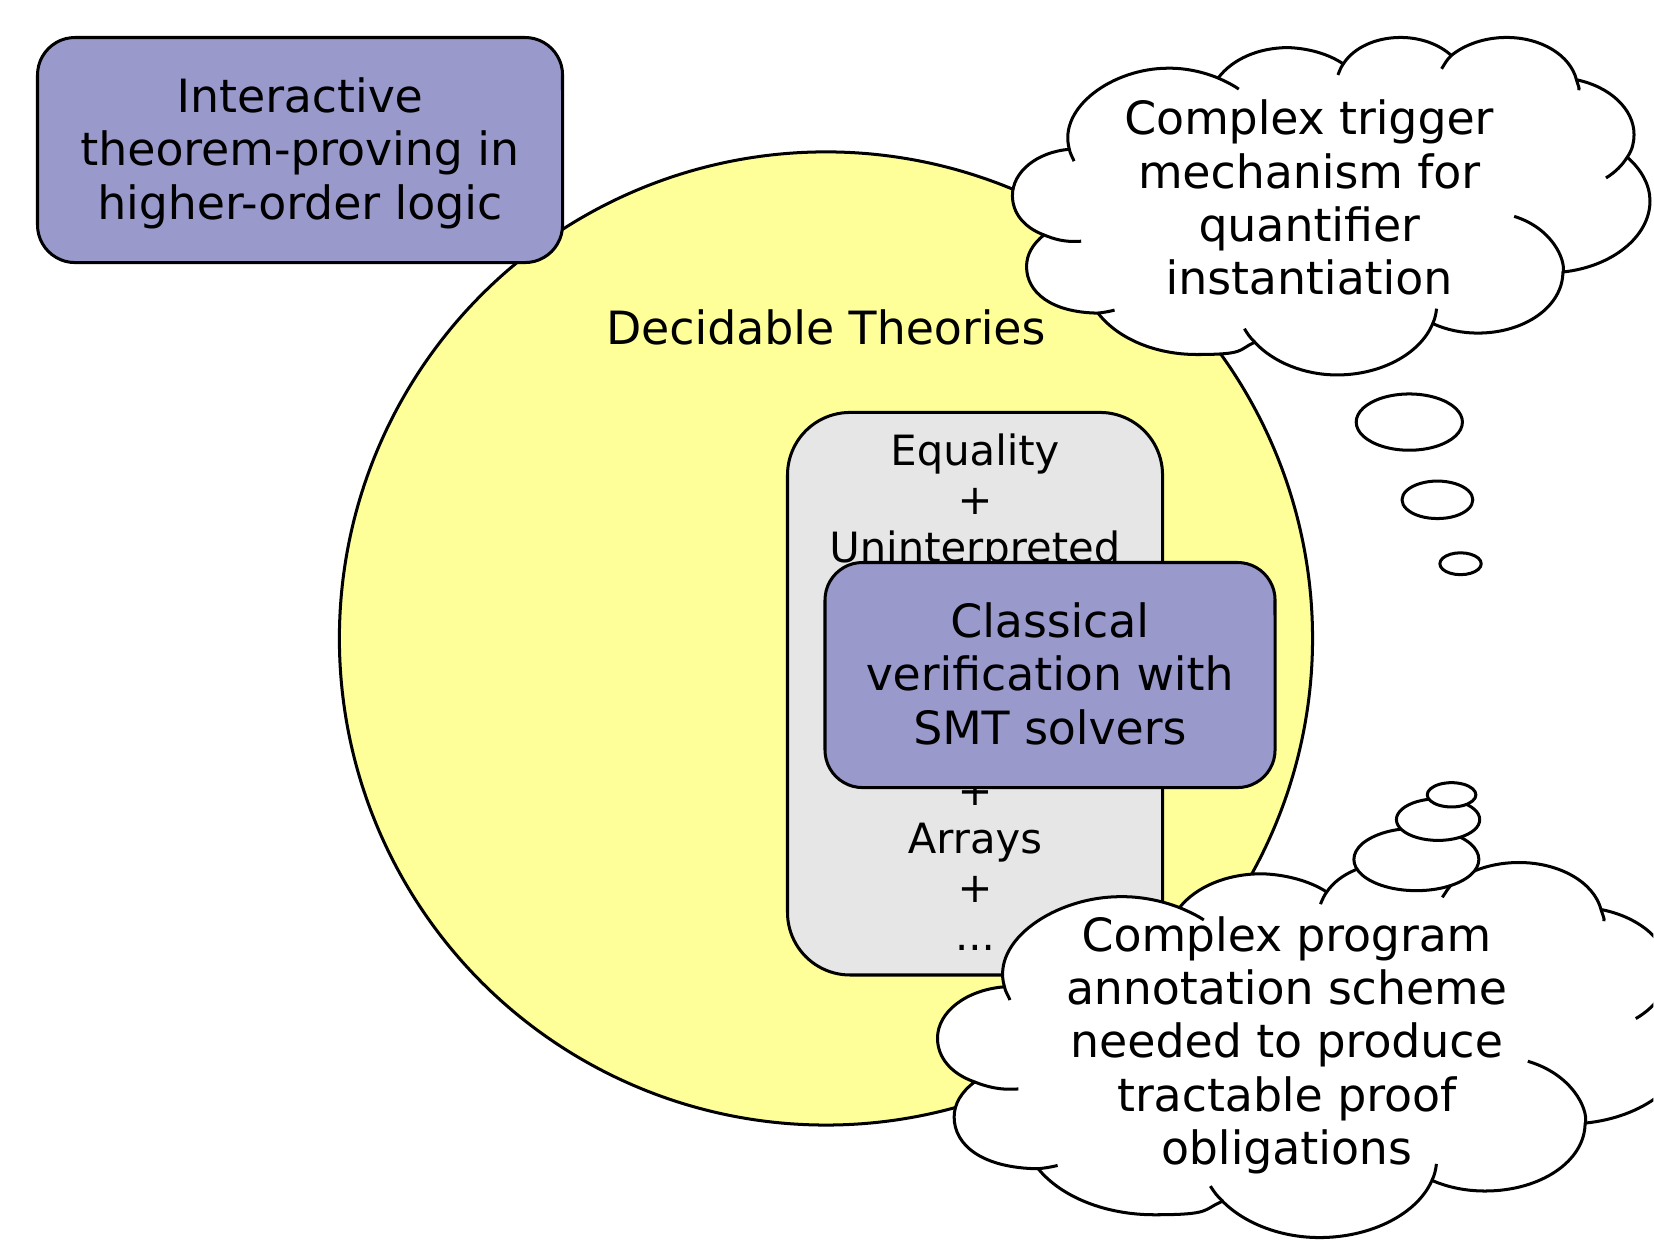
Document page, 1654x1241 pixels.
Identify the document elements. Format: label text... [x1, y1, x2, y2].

text_box Classical verification with SMT solvers [825, 562, 1276, 788]
text_box Complex trigger mechanism for quantifier instantiation [1356, 393, 1463, 451]
text_box Complex program annotation scheme needed to produce tractable proof obligations [937, 782, 1654, 1238]
text_box Decidable Theories [339, 151, 1313, 1126]
text_box Equality + Uninterpreted Functions + Linear Arithmetic + Arrays + ... [787, 412, 1163, 976]
text_box Complex trigger mechanism for quantifier instantiation [1012, 37, 1651, 375]
text_box Complex trigger mechanism for quantifier instantiation [1402, 481, 1473, 519]
text_box Interactive theorem-proving in higher-order logic [37, 37, 563, 263]
